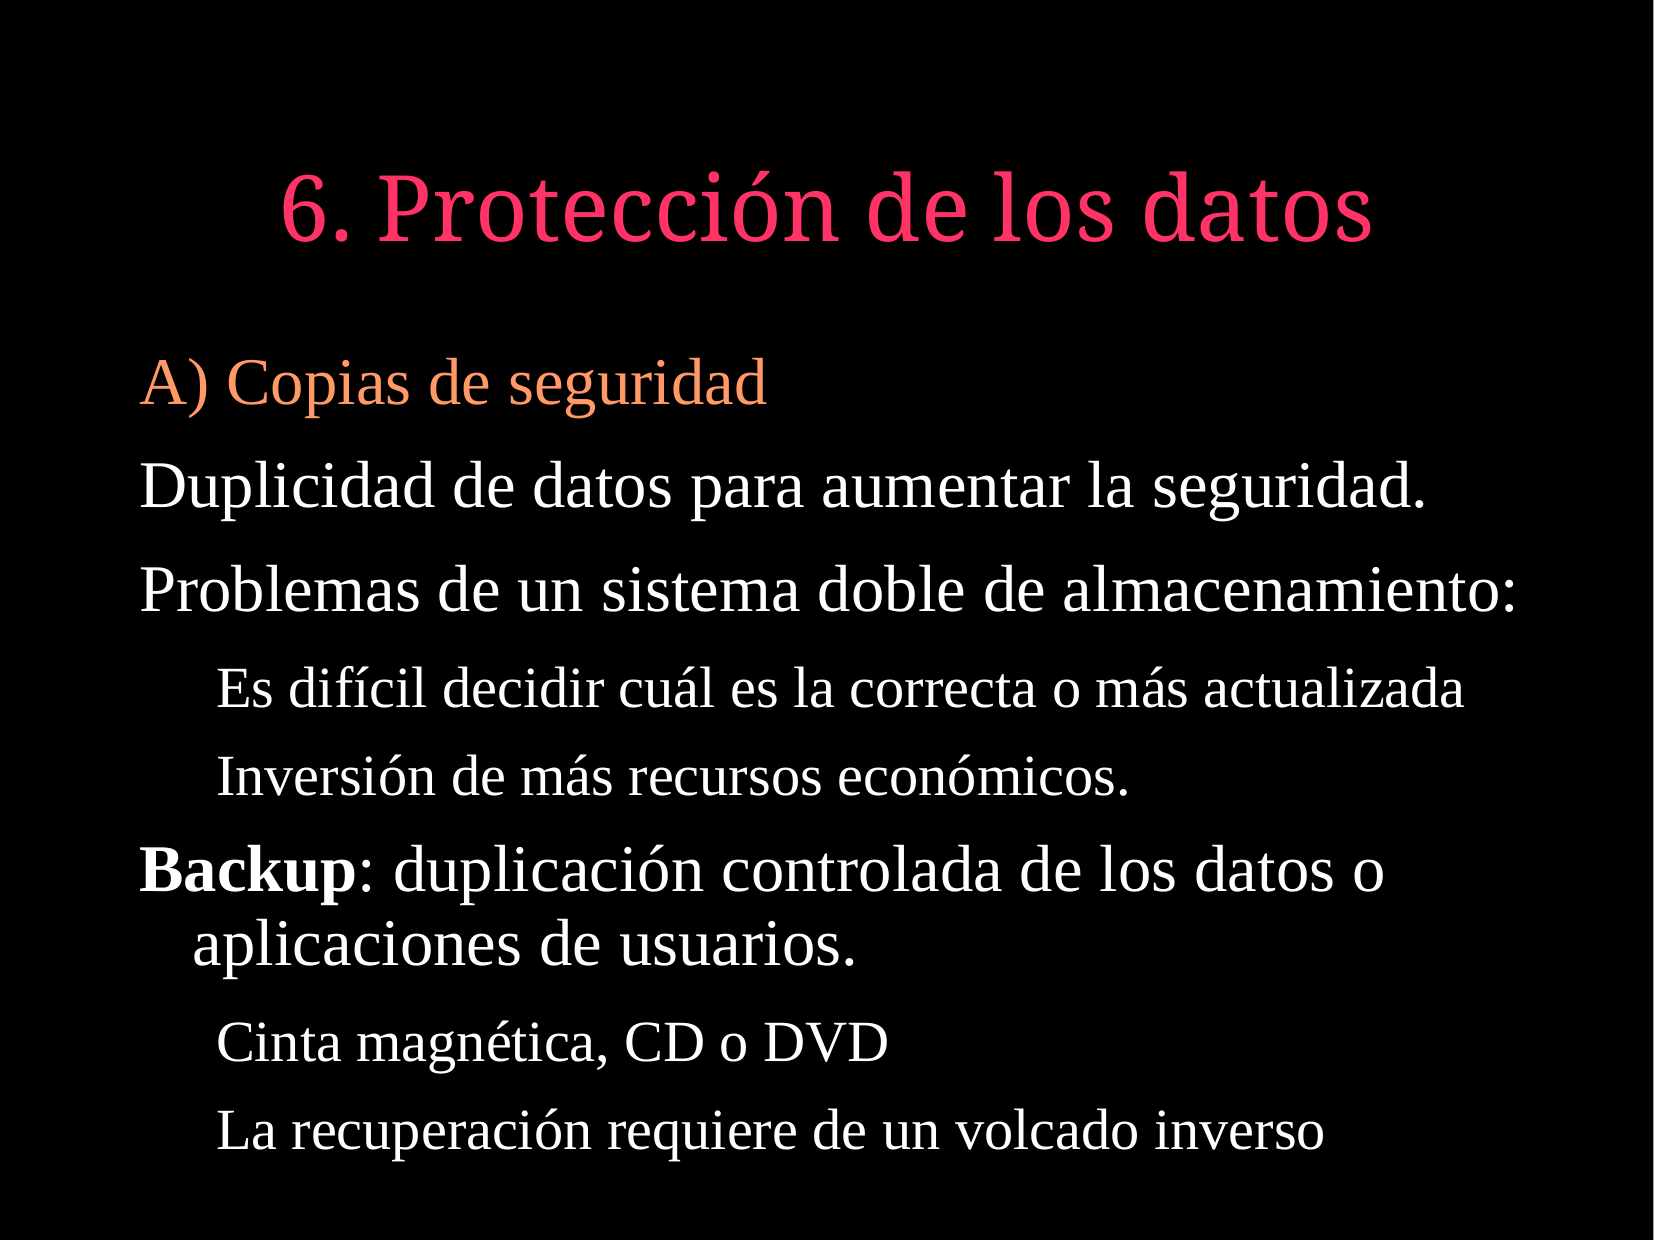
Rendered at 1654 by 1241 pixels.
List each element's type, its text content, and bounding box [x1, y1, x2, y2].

title 6. Protección de los datos [121, 102, 1534, 311]
list A) Copias de seguridad Duplicidad de datos para aumentar la seguridad. Problemas de un sistema doble de almacenamiento: Es difícil decidir cuál es la correcta o más actualizada Inversión de más recursos económicos. Backup: duplicación controlada de los datos o aplicaciones de usuarios. Cinta magnética, CD o DVD La recuperación requiere de un volcado inverso [121, 344, 1534, 1241]
